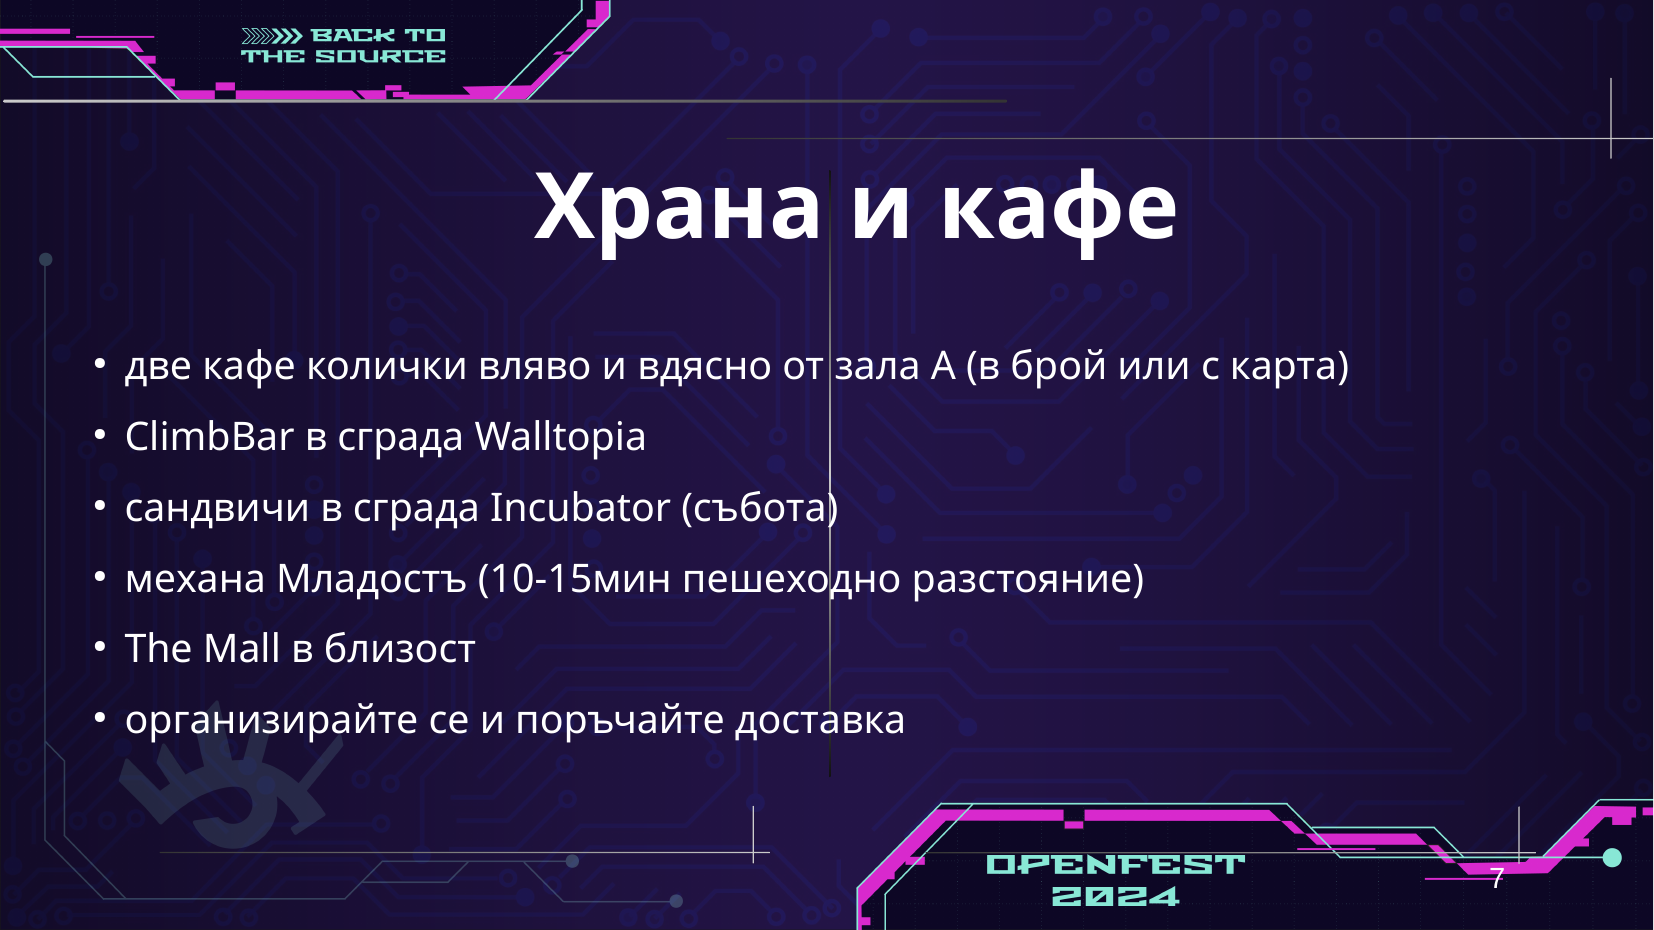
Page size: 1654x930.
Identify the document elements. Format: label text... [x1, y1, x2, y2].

list две кафе колички вляво и вдясно от зала А (в брой или с карта) ClimbBar в сграда Walltopia сандвичи в сграда Incubator (събота) механа Младостъ (10-15мин пешеходно разстояние) The Mall в близост организирайте се и поръчайте доставка [82, 337, 1640, 751]
picture [0, 0, 1654, 930]
title Храна и кафе [75, 138, 1640, 268]
